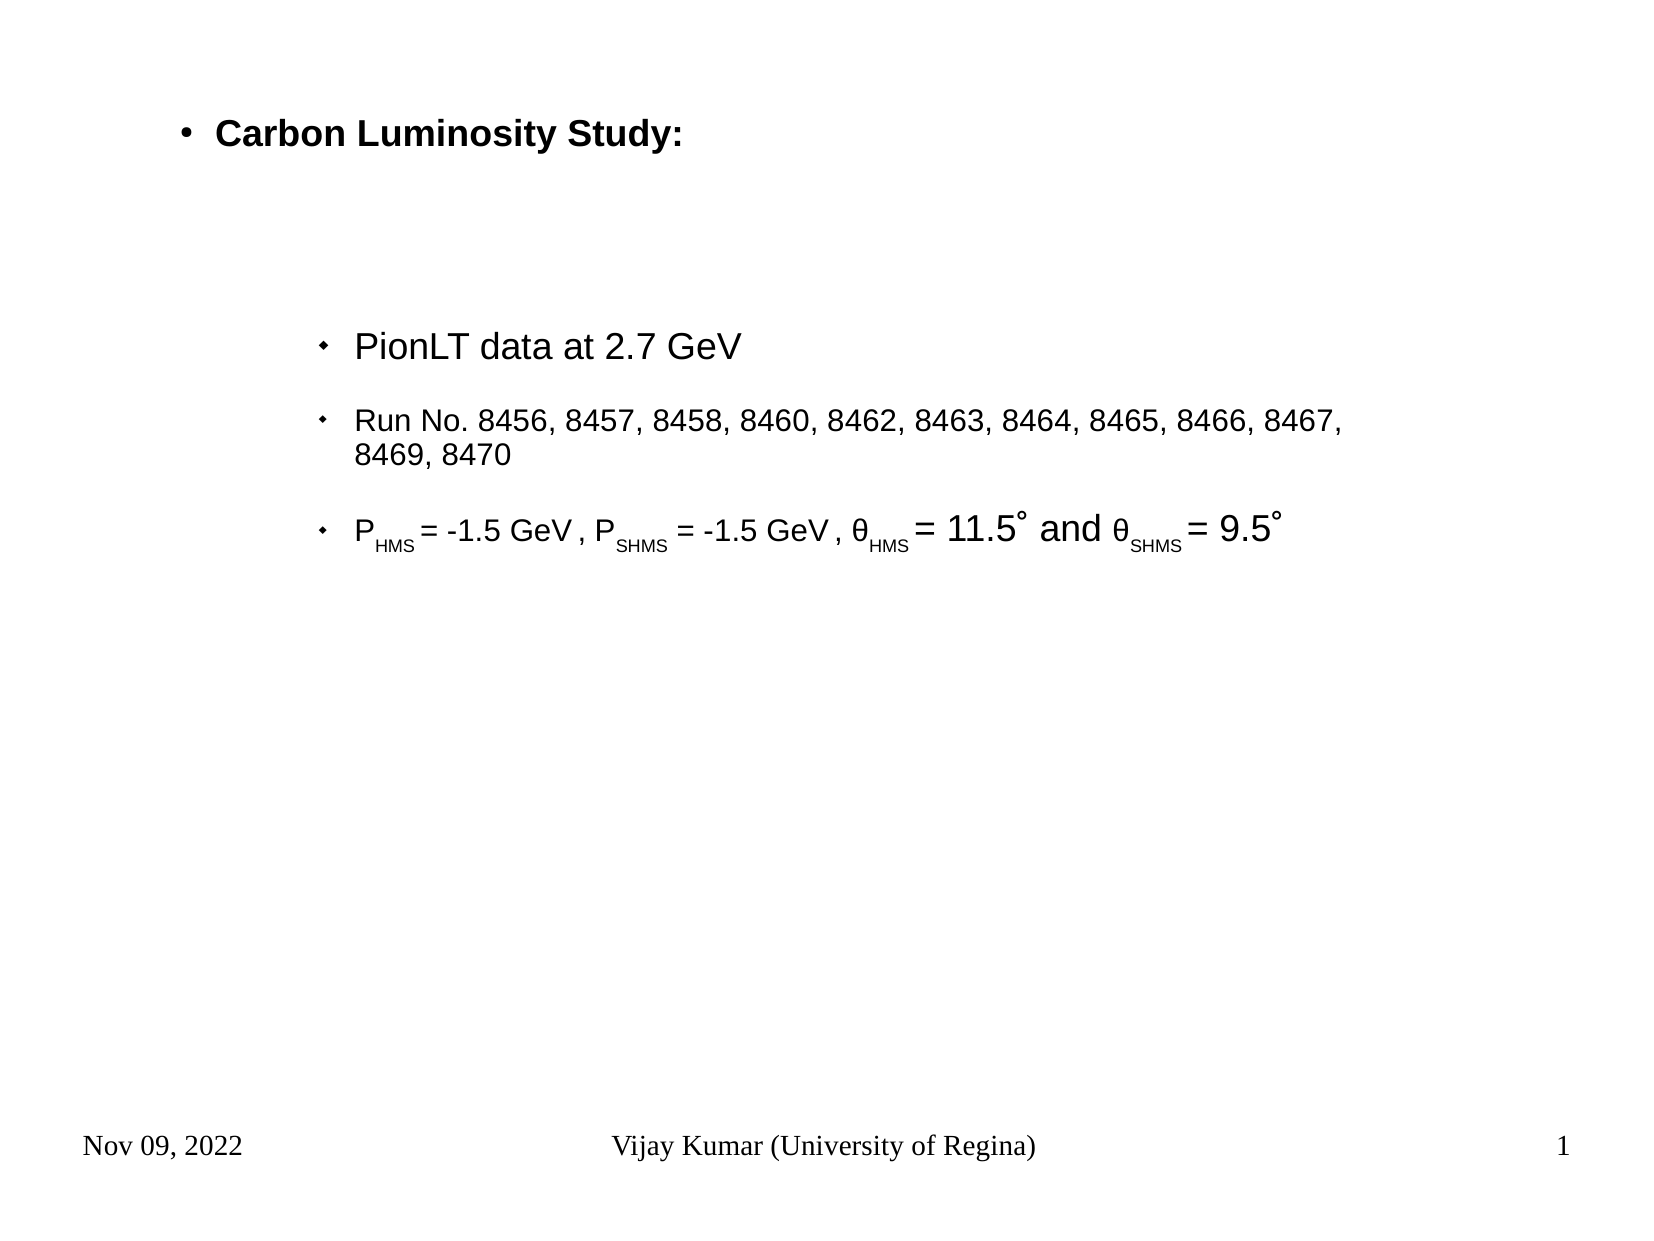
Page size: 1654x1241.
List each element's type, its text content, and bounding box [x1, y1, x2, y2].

text_box PionLT data at 2.7 GeV Run No. 8456, 8457, 8458, 8460, 8462, 8463, 8464, 8465, 8466, 8467, 8469, 8470 PHMS = -1.5 GeV , PSHMS = -1.5 GeV , θHMS = 11.5˚ and θSHMS = 9.5˚ [304, 318, 1426, 640]
text_box Carbon Luminosity Study: [165, 105, 826, 162]
